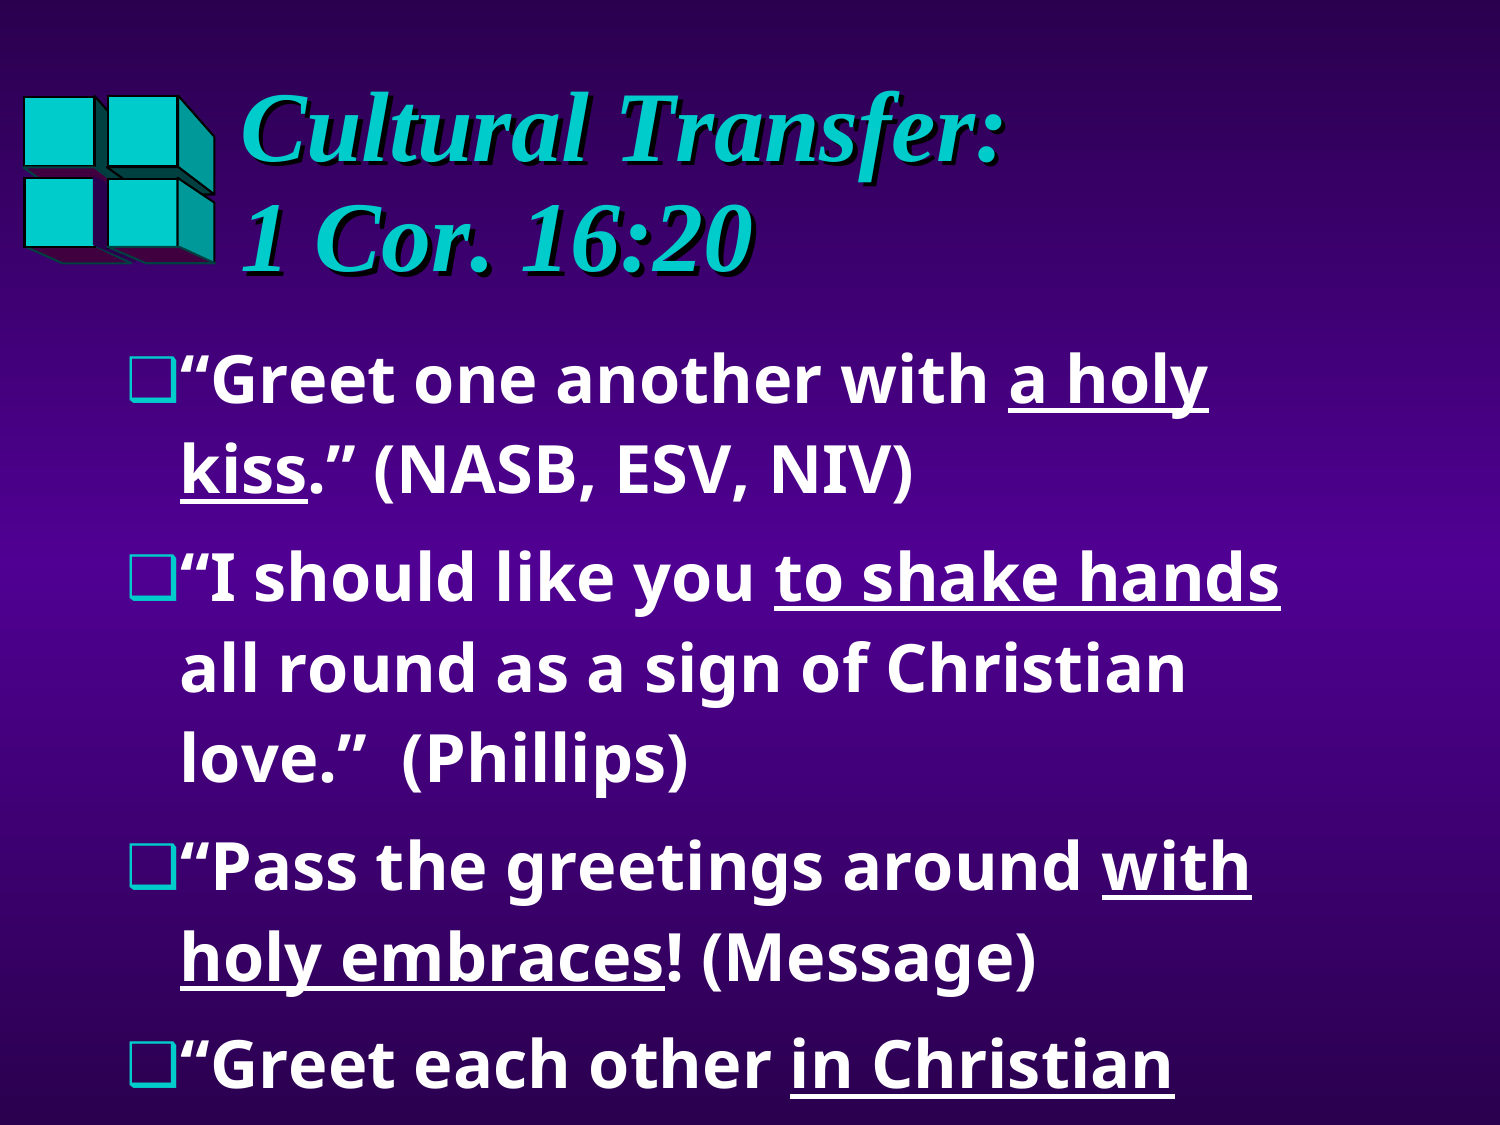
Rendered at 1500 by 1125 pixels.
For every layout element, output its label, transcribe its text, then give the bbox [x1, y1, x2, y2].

title Cultural Transfer: 1 Cor. 16:20 [224, 64, 1388, 302]
list “Greet one another with a holy kiss.” (NASB, ESV, NIV) “I should like you to shake hands all round as a sign of Christian love.” (Phillips) “Pass the greetings around with holy embraces! (Message) “Greet each other in Christian love.” (NLT) [112, 324, 1388, 1096]
